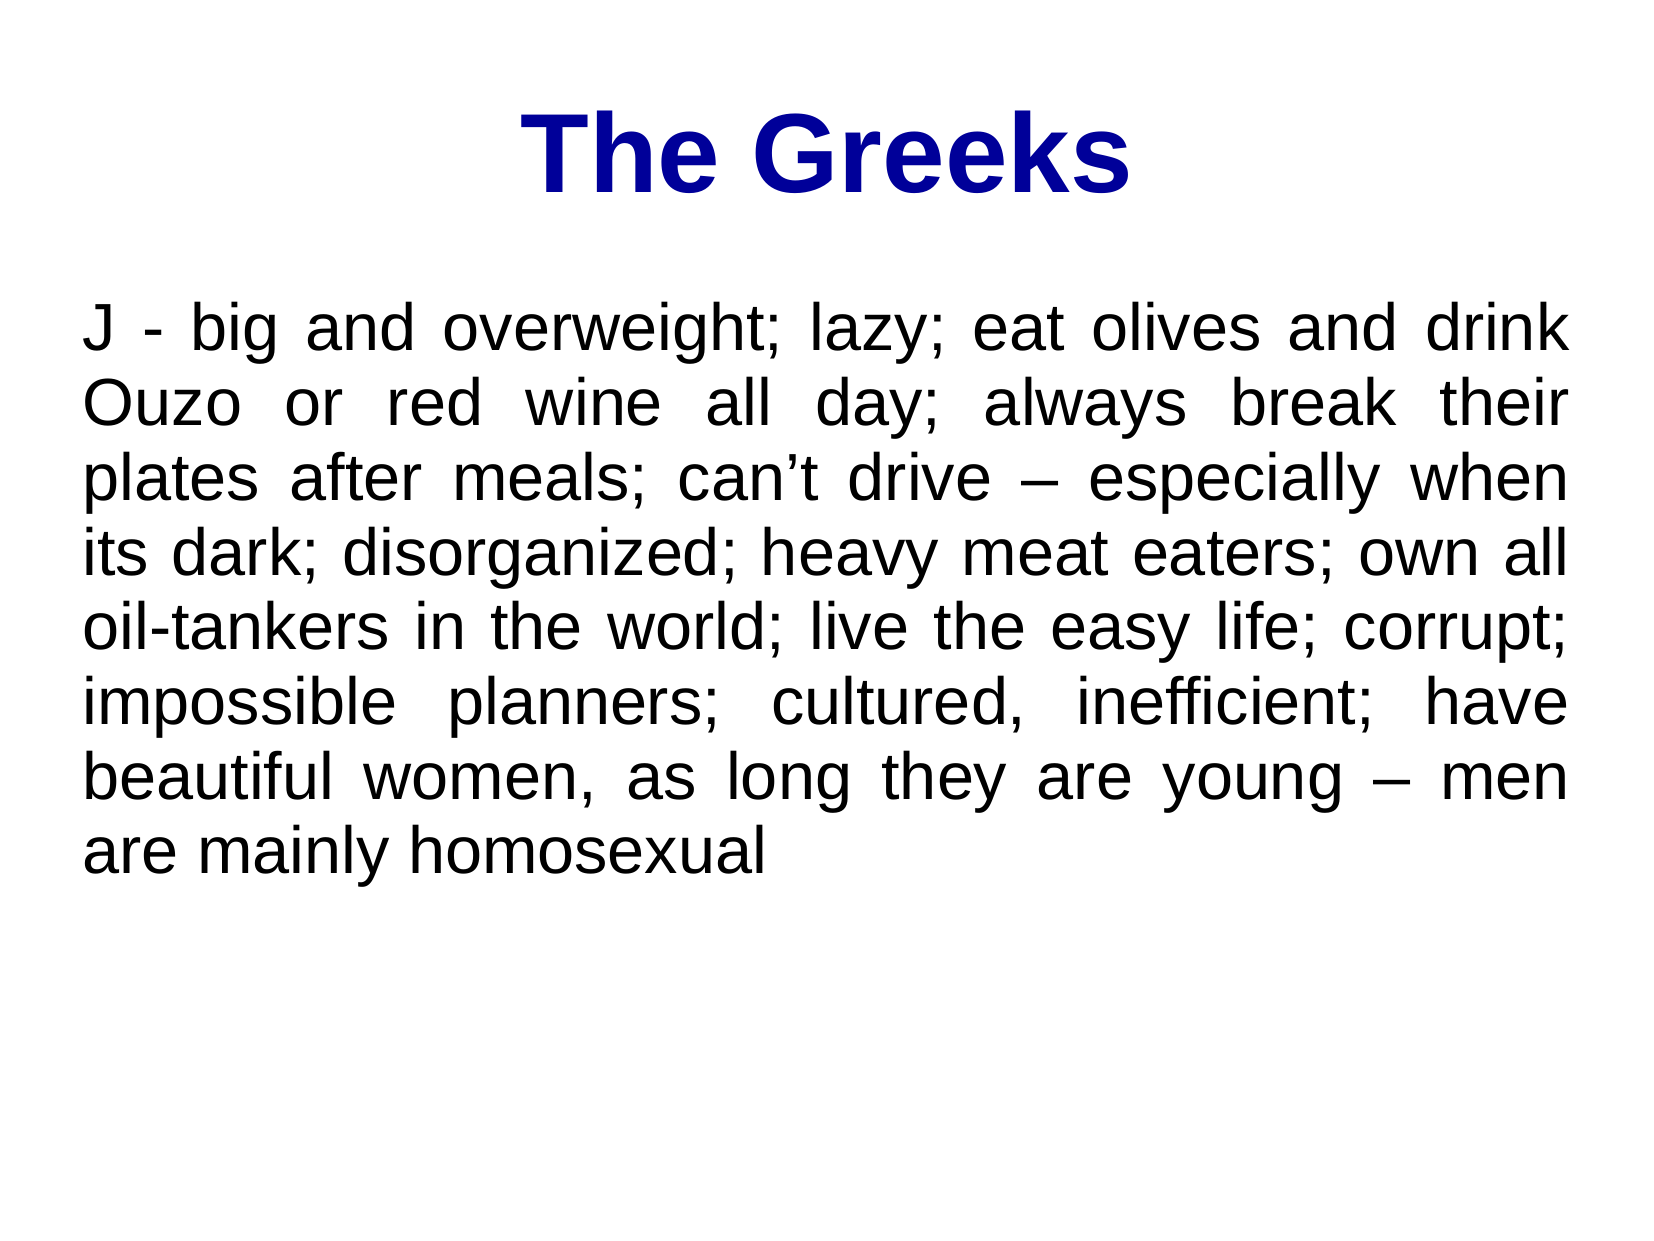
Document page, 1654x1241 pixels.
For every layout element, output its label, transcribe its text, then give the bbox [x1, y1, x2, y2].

list J - big and overweight; lazy; eat olives and drink Ouzo or red wine all day; always break their plates after meals; can’t drive – especially when its dark; disorganized; heavy meat eaters; own all oil-tankers in the world; live the easy life; corrupt; impossible planners; cultured, inefficient; have beautiful women, as long they are young – men are mainly homosexual [82, 290, 1571, 1109]
title The Greeks [82, 49, 1571, 257]
